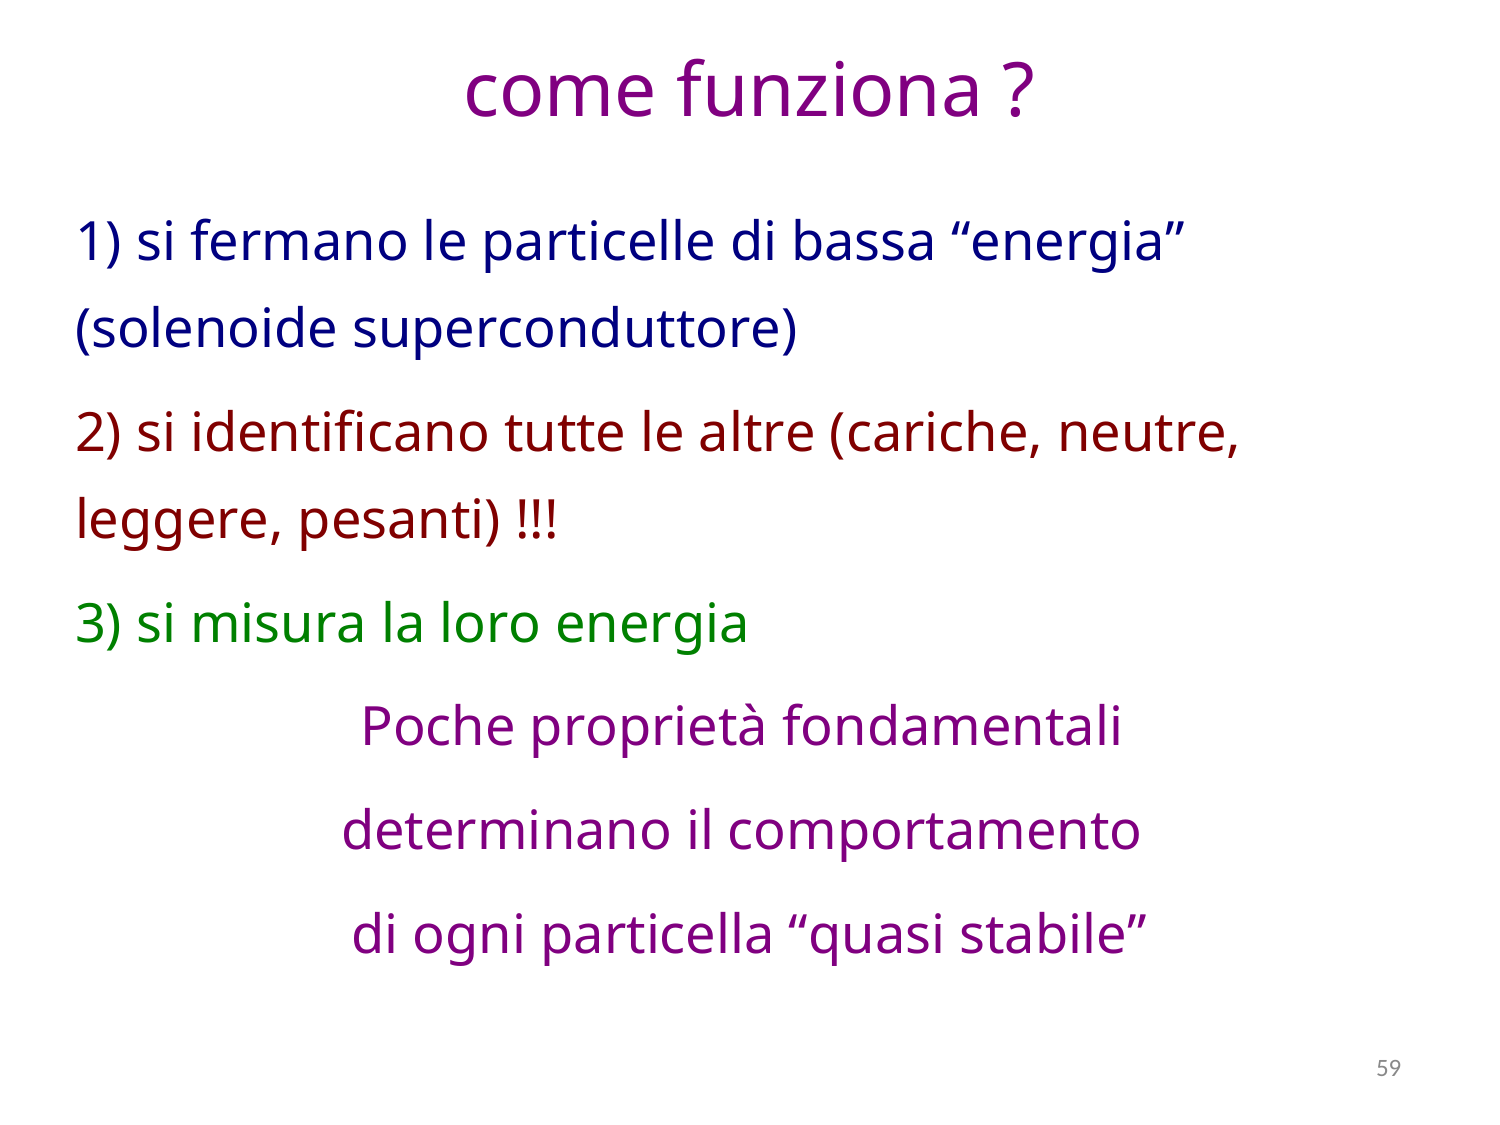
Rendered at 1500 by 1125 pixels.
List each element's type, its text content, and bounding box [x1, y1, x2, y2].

text_box <numero> [1074, 1042, 1417, 1095]
text_box come funziona ? [75, 4, 1424, 124]
text_box 1) si fermano le particelle di bassa “energia” (solenoide superconduttore) 2) si identificano tutte le altre (cariche, neutre, leggere, pesanti) !!! 3) si misura la loro energia Poche proprietà fondamentali determinano il comportamento di ogni particella “quasi stabile” [75, 124, 1424, 1024]
